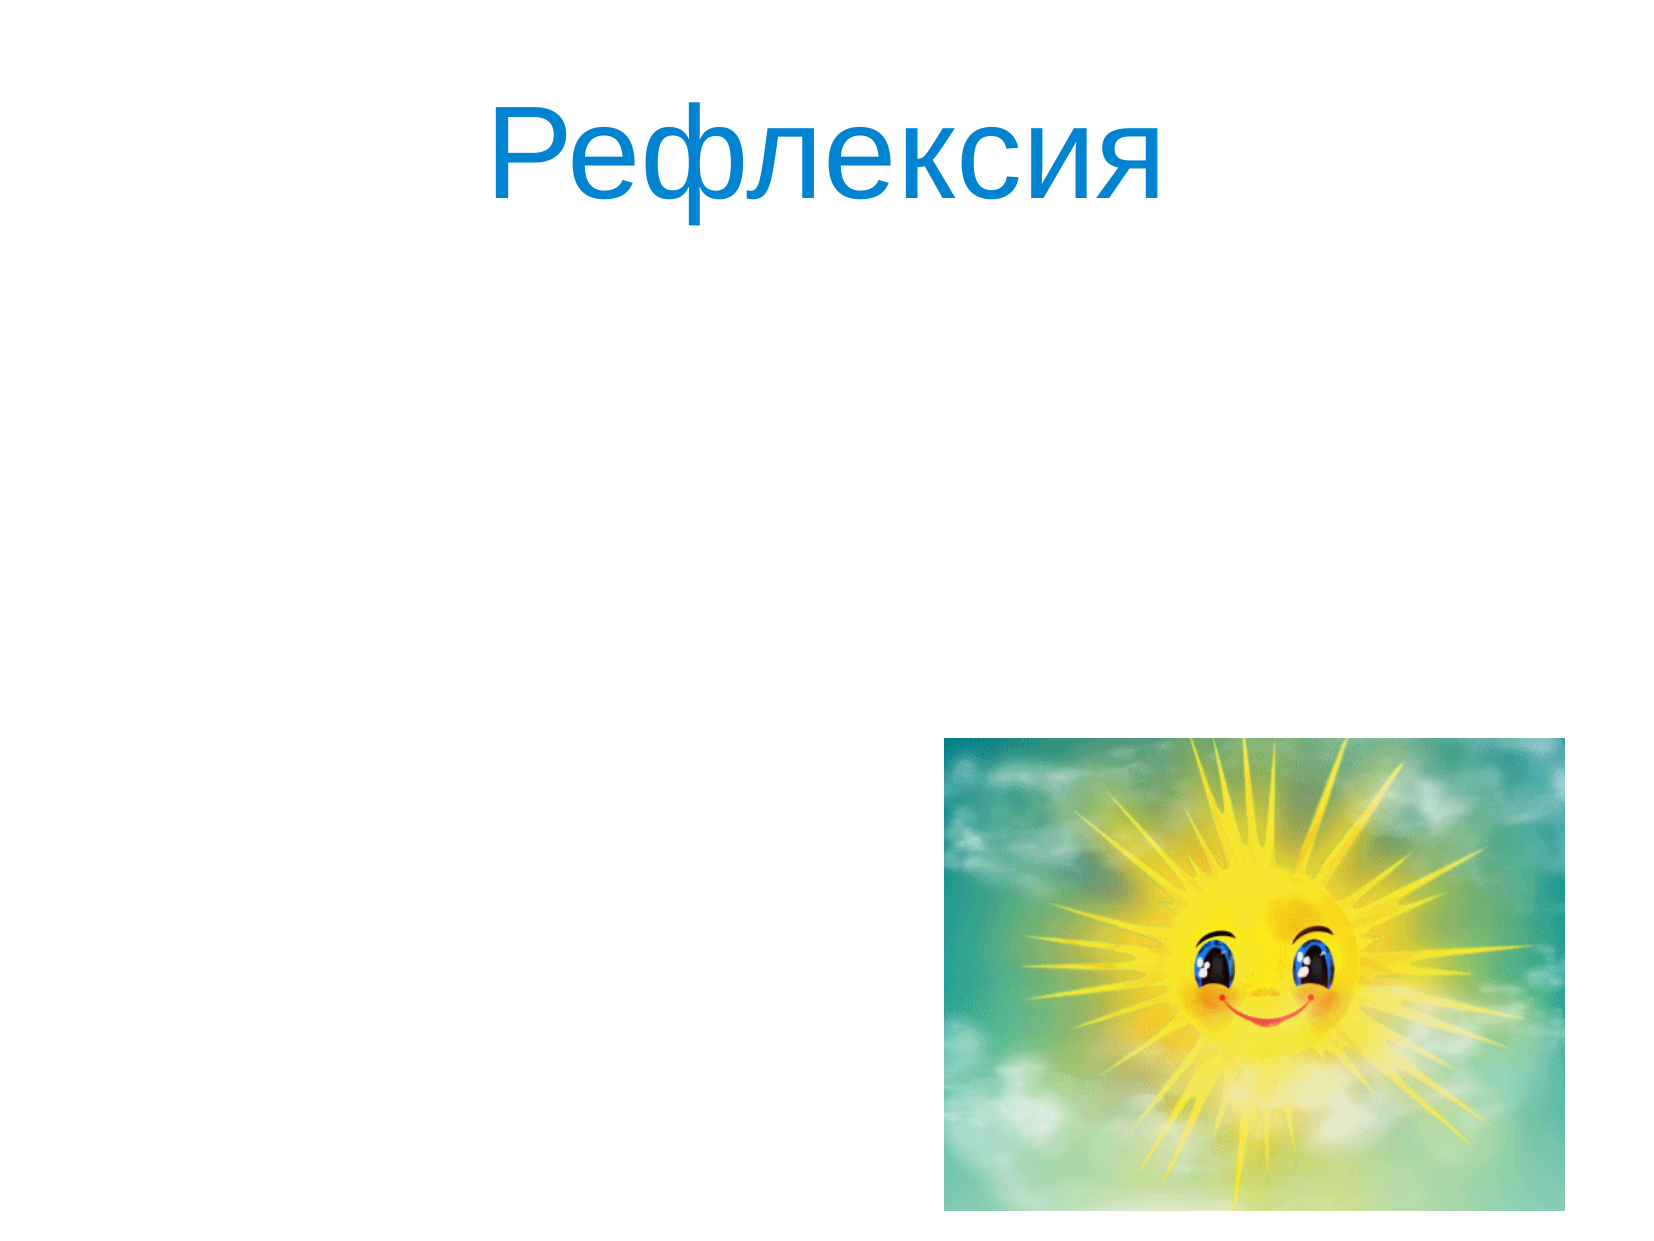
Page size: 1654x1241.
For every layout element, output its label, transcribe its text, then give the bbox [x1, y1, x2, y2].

picture [944, 738, 1565, 1211]
subtitle •Мне сегодня понравилось,как работал(-а) на уроке … •Теперь я знаю,что... •Особенно интересно было... •Я сегодня уйду с урока с … настроением. [82, 290, 1571, 1010]
title Рефлексия [82, 49, 1571, 257]
